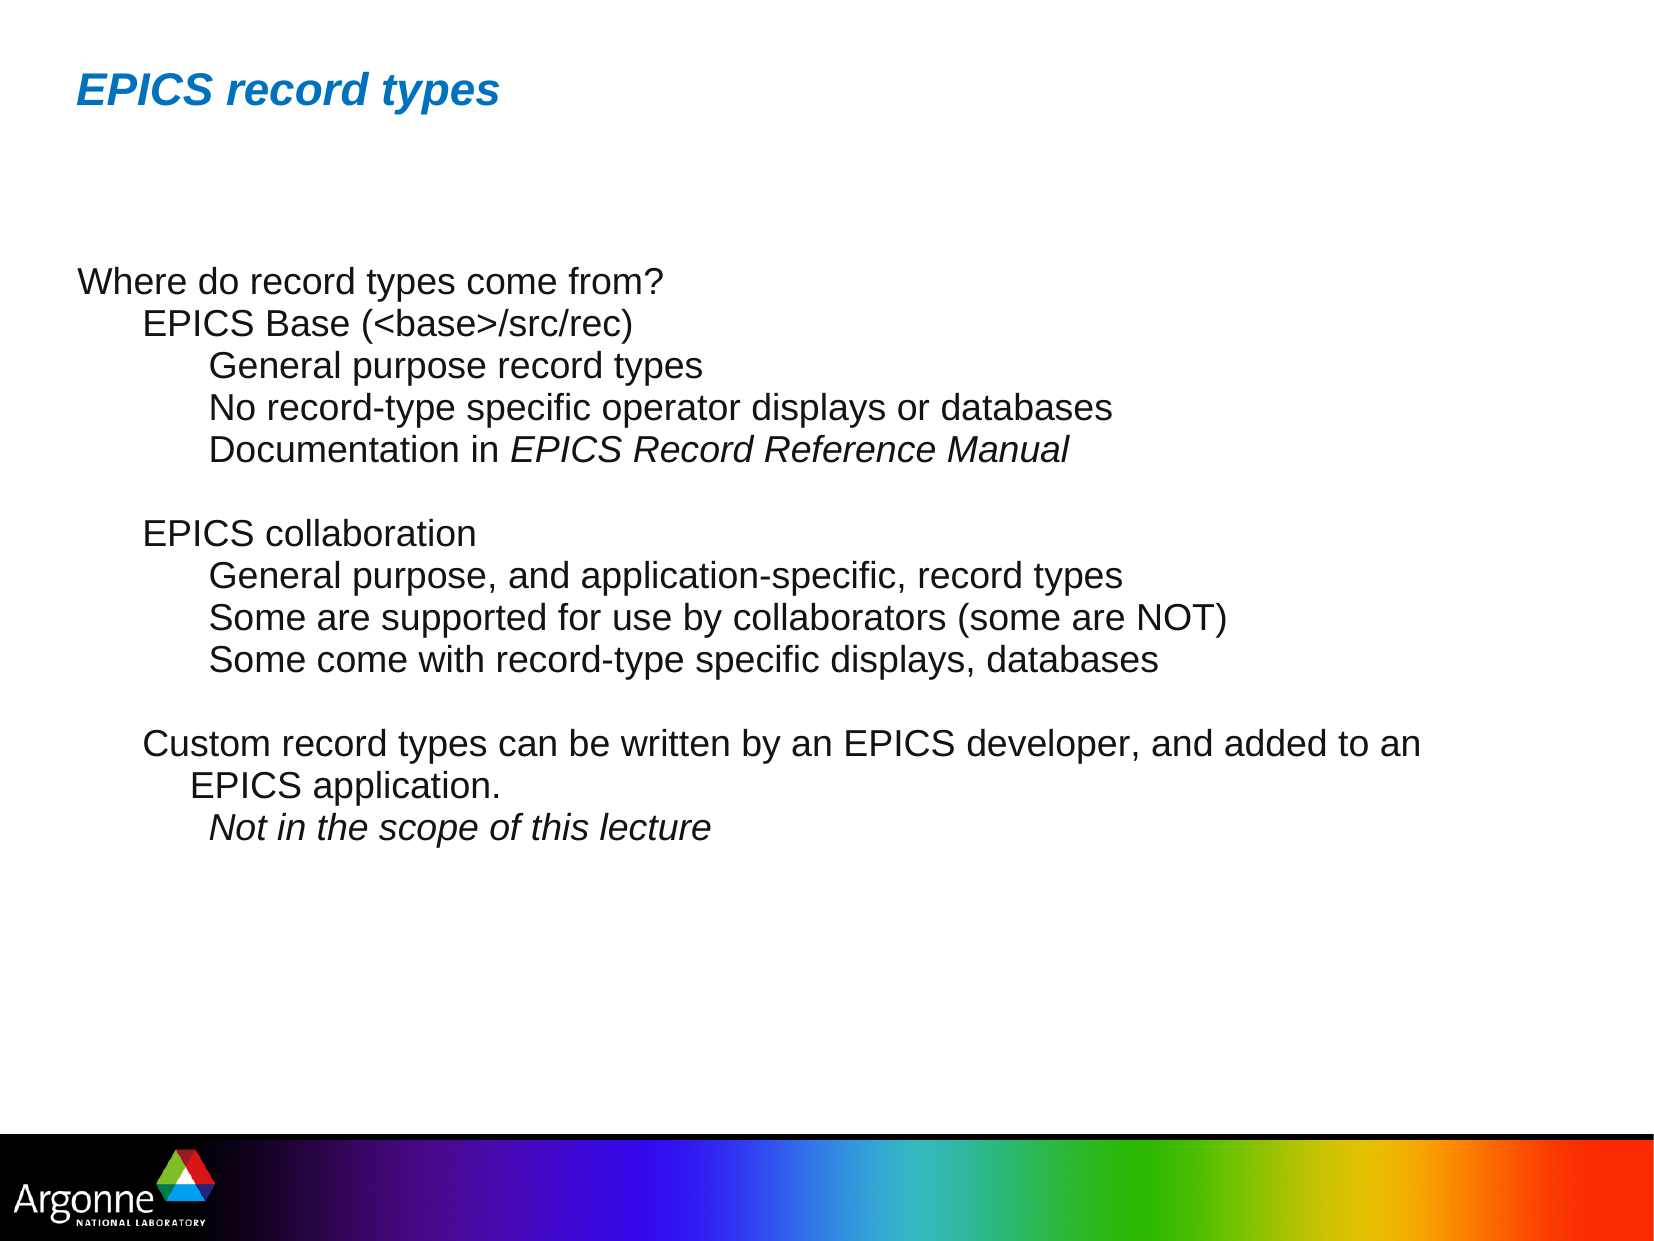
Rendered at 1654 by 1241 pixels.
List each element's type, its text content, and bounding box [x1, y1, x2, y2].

picture [0, 1134, 1654, 1241]
list Where do record types come from? EPICS Base (<base>/src/rec) General purpose record types No record-type specific operator displays or databases Documentation in EPICS Record Reference Manual EPICS collaboration General purpose, and application-specific, record types Some are supported for use by collaborators (some are NOT) Some come with record-type specific displays, databases Custom record types can be written by an EPICS developer, and added to an EPICS application. Not in the scope of this lecture [62, 253, 1498, 1049]
title EPICS record types [61, 45, 1500, 123]
